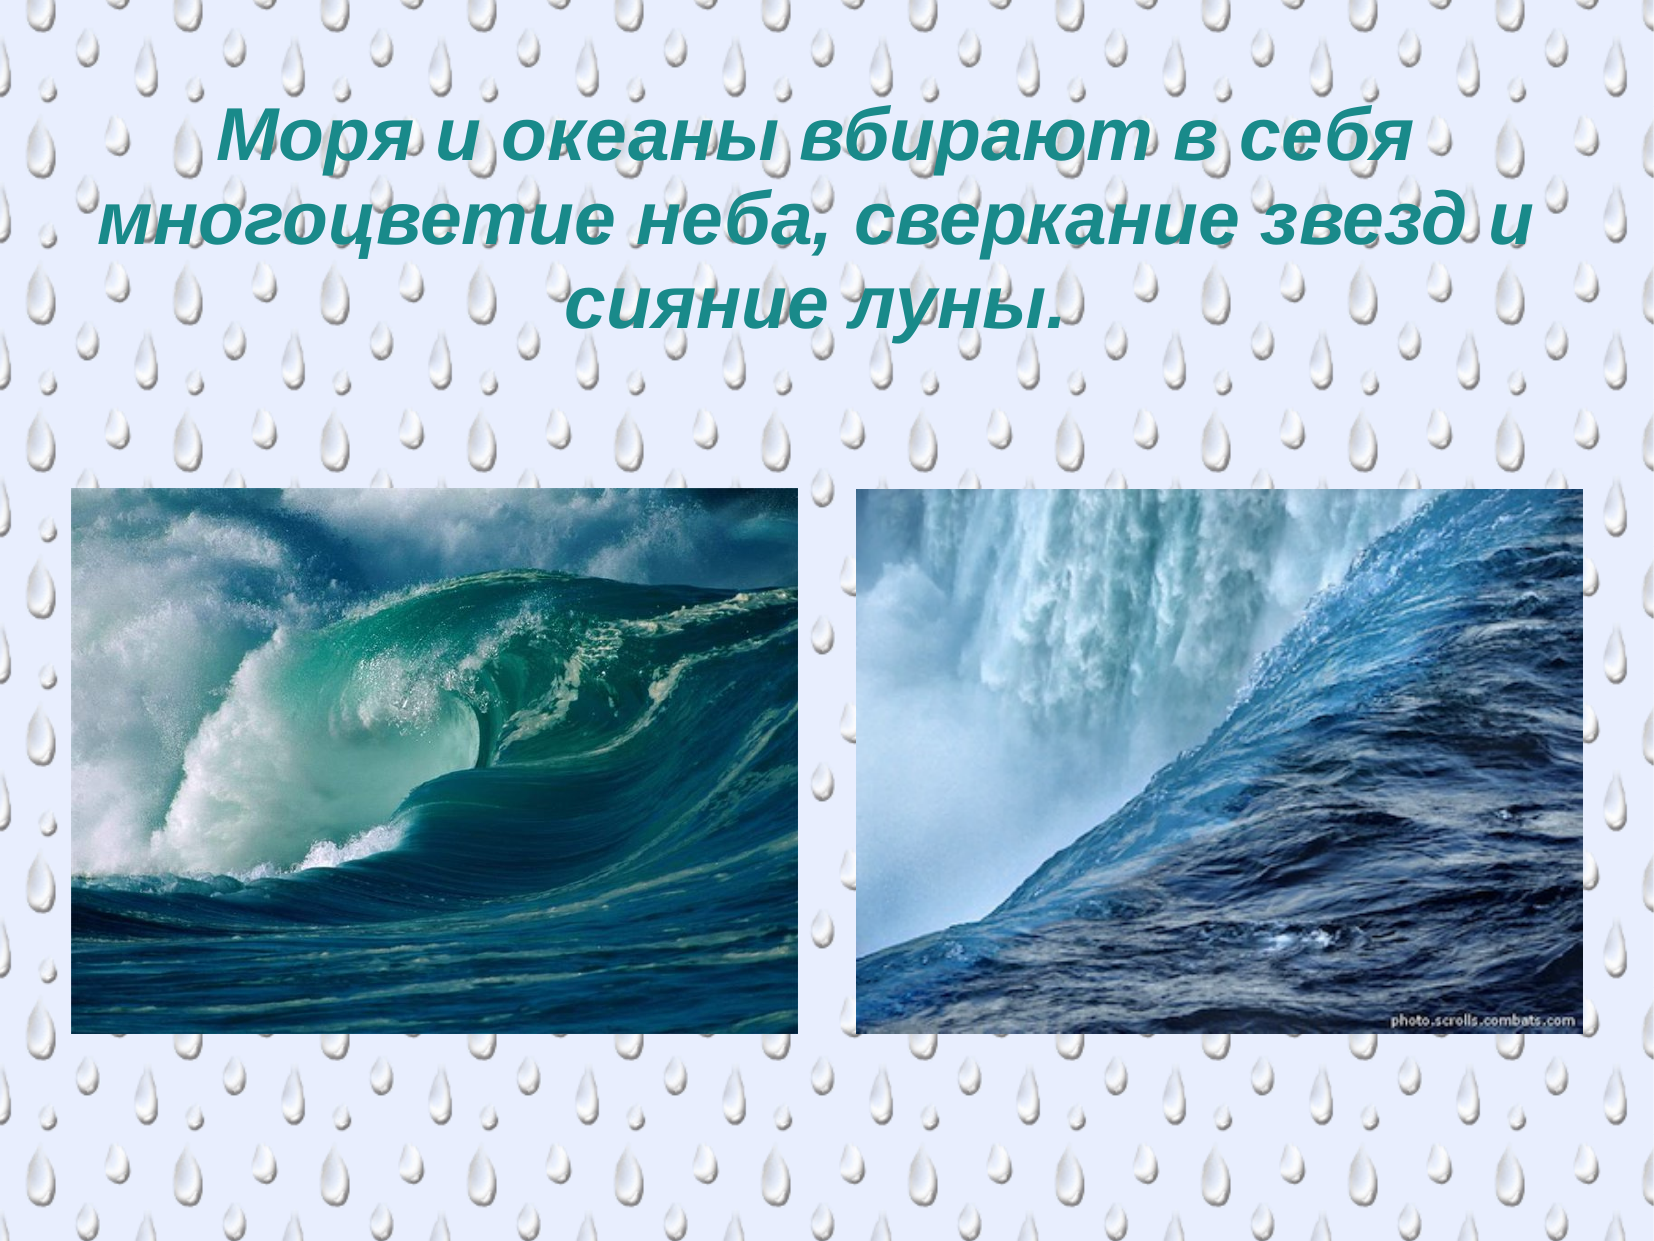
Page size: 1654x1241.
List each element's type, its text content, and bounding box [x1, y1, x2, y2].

picture [0, 0, 1654, 1241]
title Моря и океаны вбирают в себя многоцветие неба, сверкание звезд и сияние луны. [72, 92, 1561, 345]
